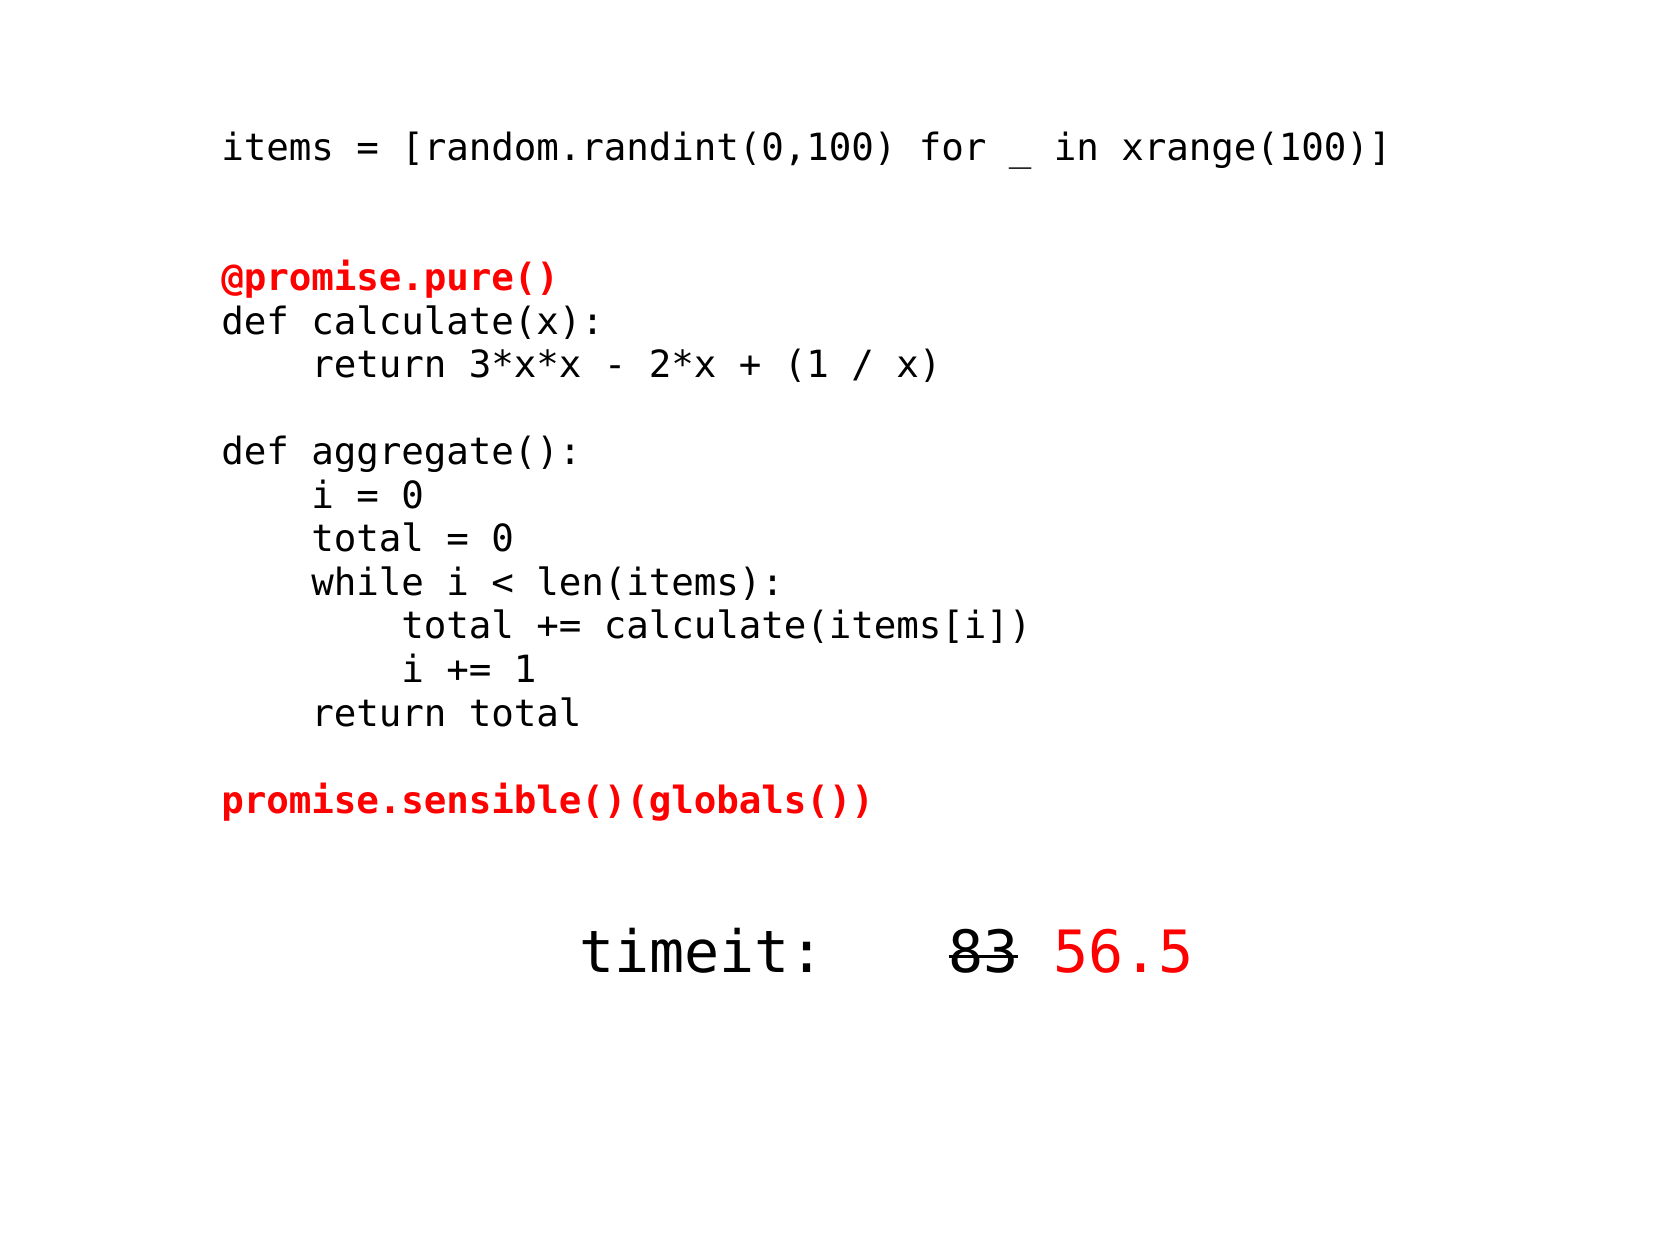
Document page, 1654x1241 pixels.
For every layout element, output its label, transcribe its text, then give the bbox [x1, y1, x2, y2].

text_box items = [random.randint(0,100) for _ in xrange(100)] @promise.pure() def calculate(x): return 3*x*x - 2*x + (1 / x) def aggregate(): i = 0 total = 0 while i < len(items): total += calculate(items[i]) i += 1 return total promise.sensible()(globals()) [206, 118, 1477, 873]
text_box timeit: 83 56.5 [564, 911, 1209, 995]
